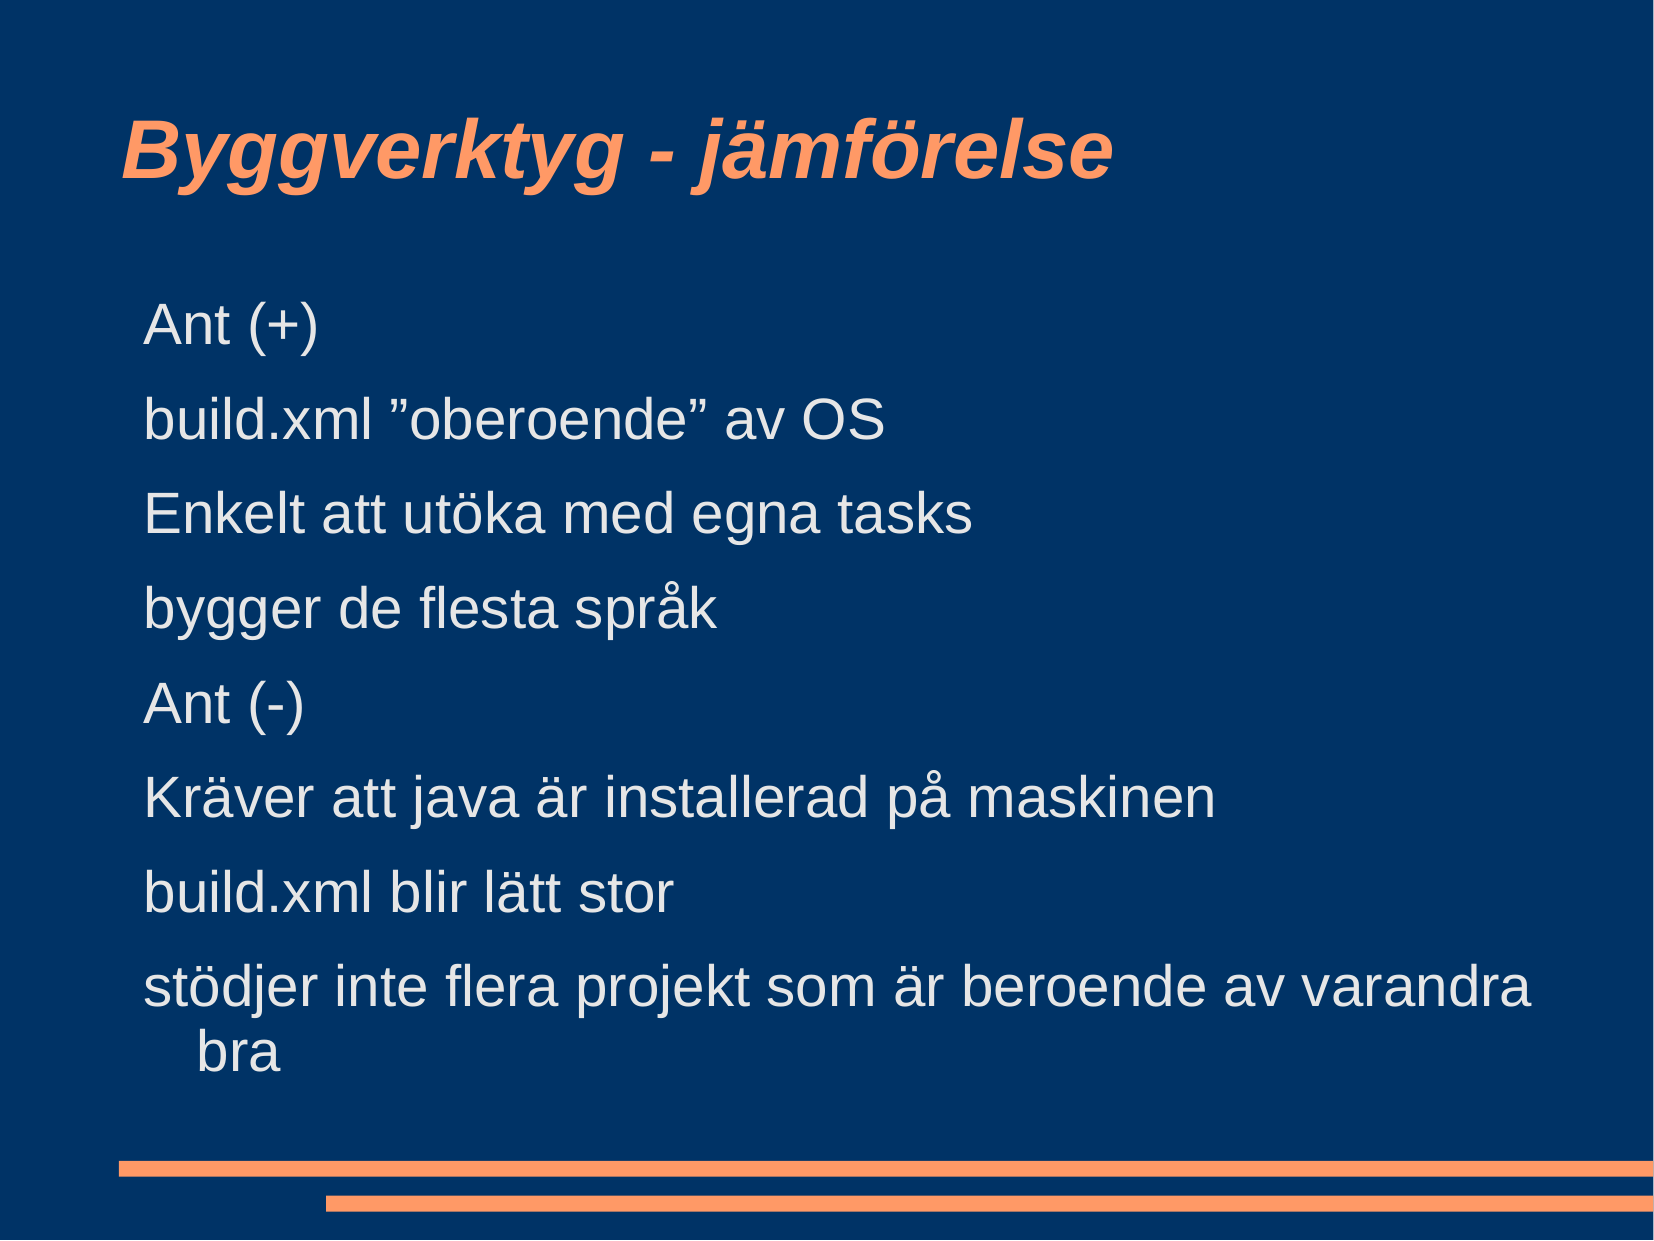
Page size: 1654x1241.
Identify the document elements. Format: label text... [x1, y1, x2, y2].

title Byggverktyg - jämförelse [121, 46, 1534, 254]
list Ant (+) build.xml ”oberoende” av OS Enkelt att utöka med egna tasks bygger de flesta språk Ant (-) Kräver att java är installerad på maskinen build.xml blir lätt stor stödjer inte flera projekt som är beroende av varandra bra [125, 292, 1565, 1152]
